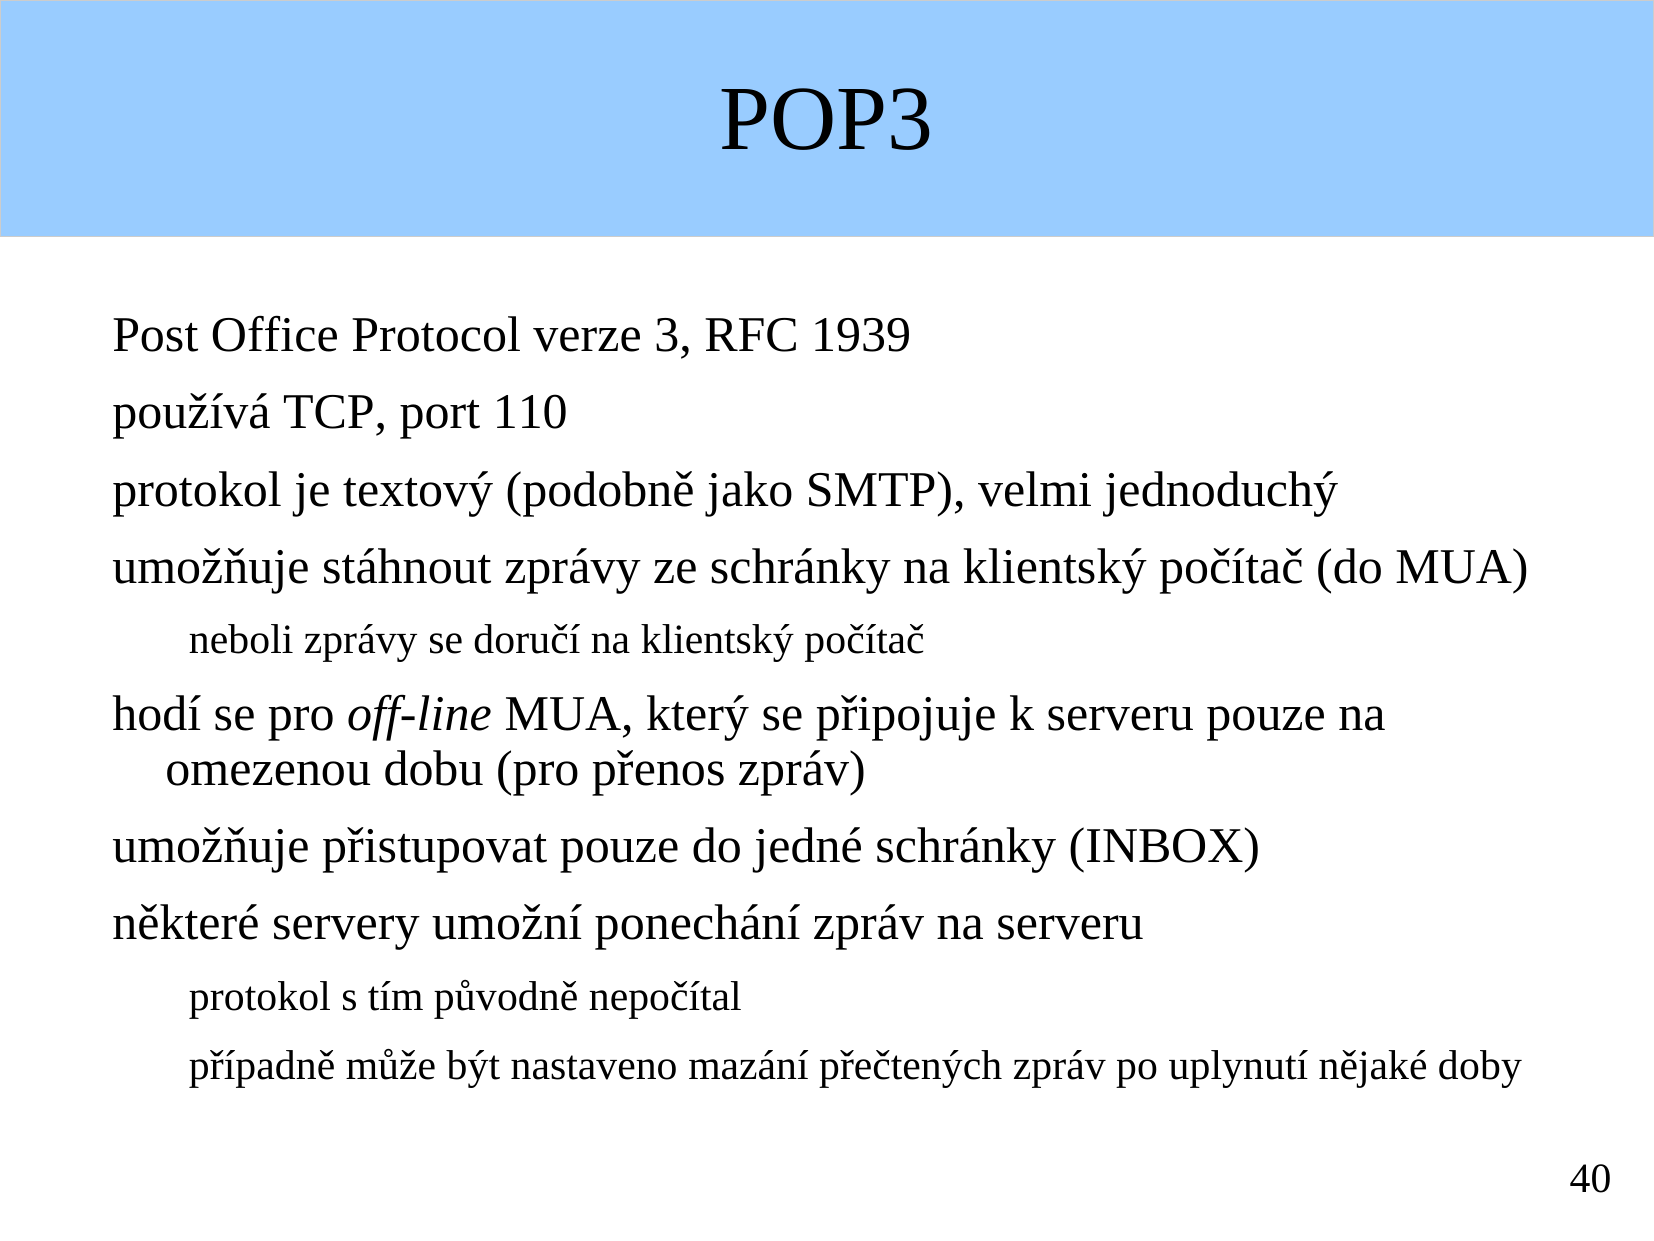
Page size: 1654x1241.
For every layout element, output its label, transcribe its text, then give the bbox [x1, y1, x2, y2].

list Post Office Protocol verze 3, RFC 1939 používá TCP, port 110 protokol je textový (podobně jako SMTP), velmi jednoduchý umožňuje stáhnout zprávy ze schránky na klientský počítač (do MUA) neboli zprávy se doručí na klientský počítač hodí se pro off-line MUA, který se připojuje k serveru pouze na omezenou dobu (pro přenos zpráv) umožňuje přistupovat pouze do jedné schránky (INBOX) některé servery umožní ponechání zpráv na serveru protokol s tím původně nepočítal případně může být nastaveno mazání přečtených zpráv po uplynutí nějaké doby [94, 307, 1595, 1140]
title POP3 [0, 0, 1654, 237]
